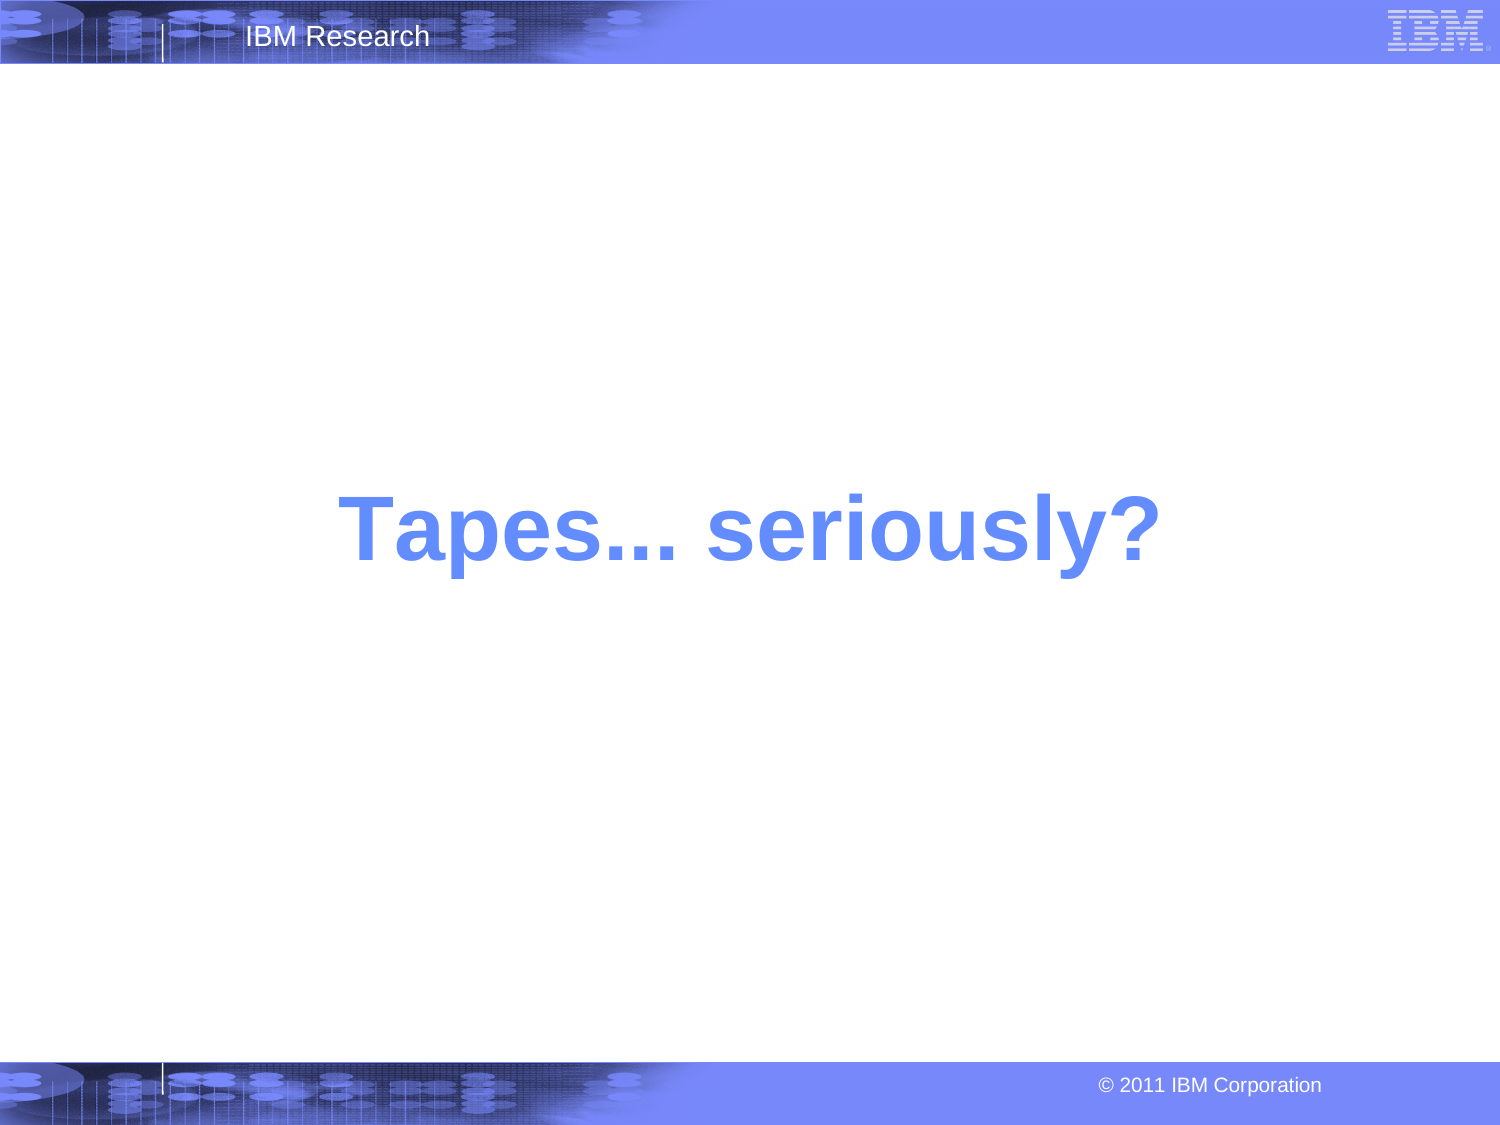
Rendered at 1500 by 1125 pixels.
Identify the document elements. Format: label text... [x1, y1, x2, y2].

picture [0, 1063, 1500, 1125]
list Tapes... seriously? [65, 160, 1439, 981]
picture [1, 1, 1500, 63]
